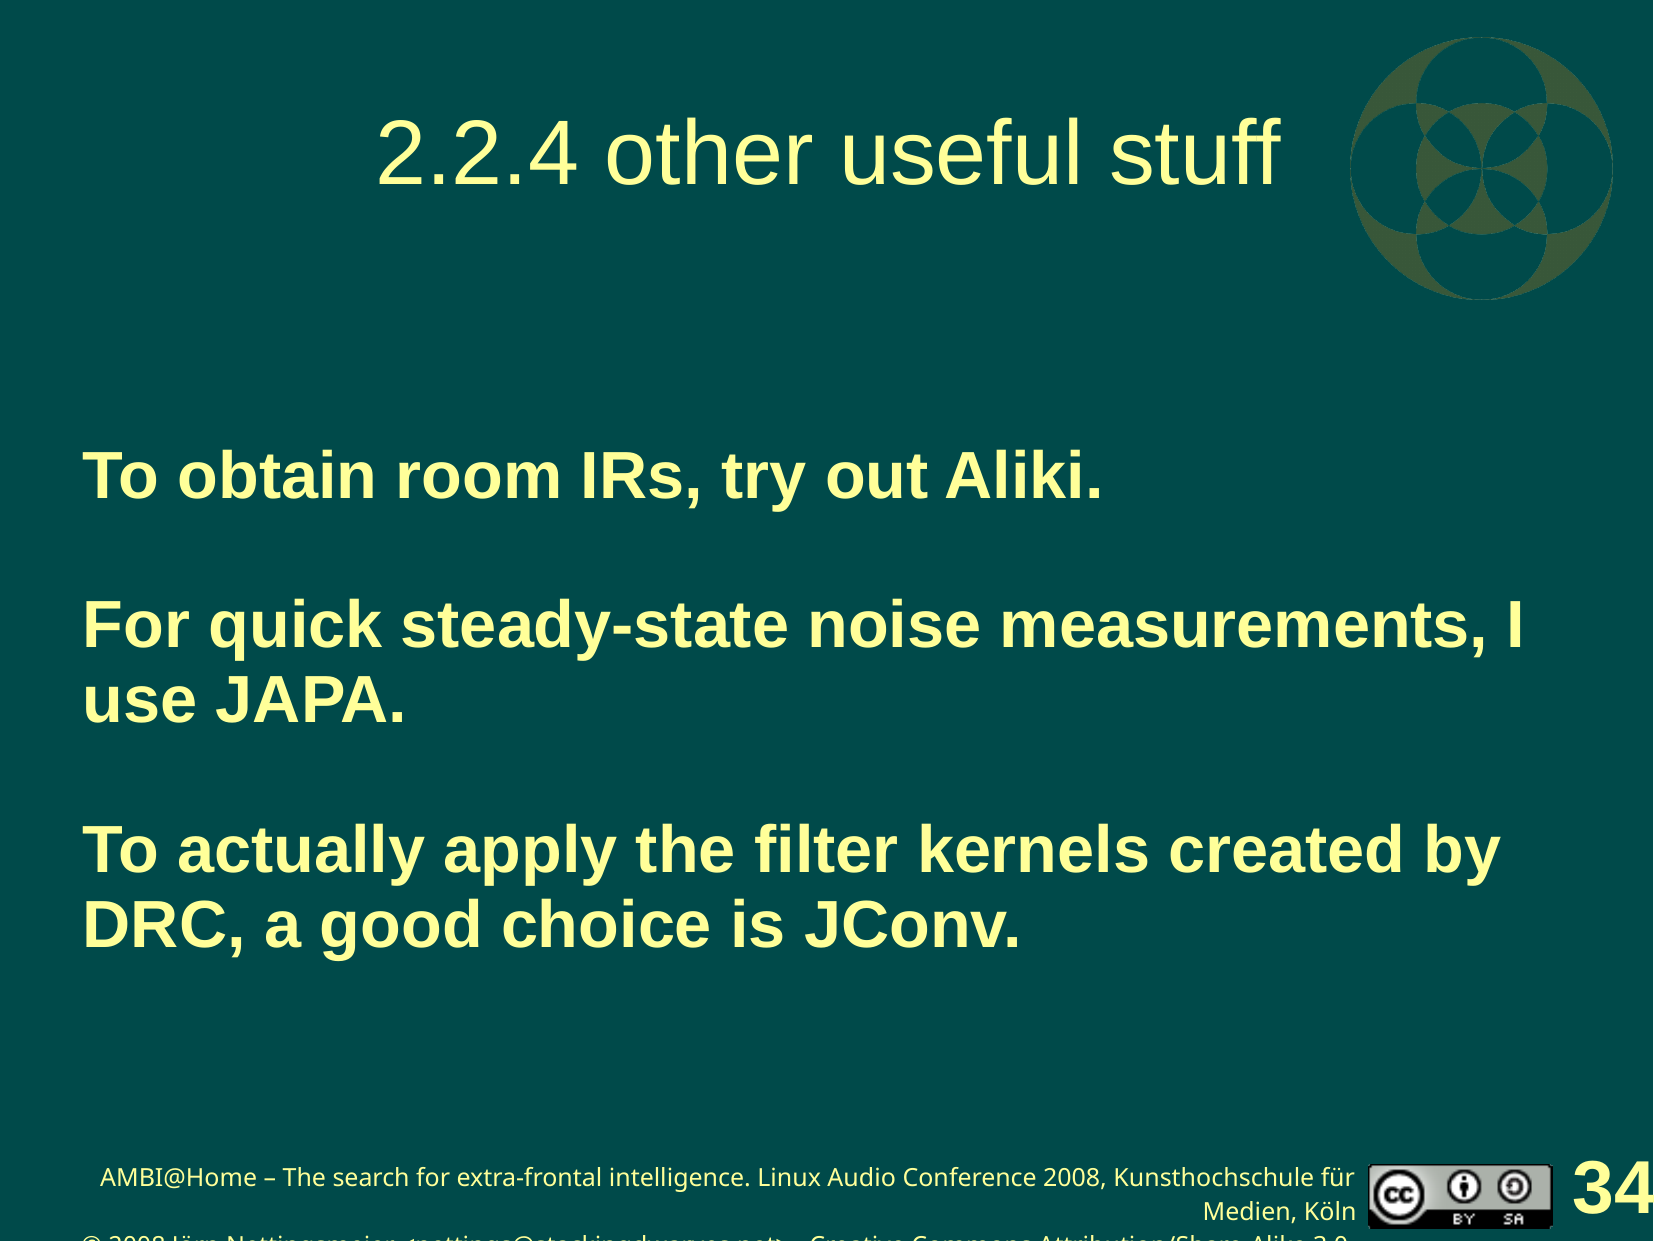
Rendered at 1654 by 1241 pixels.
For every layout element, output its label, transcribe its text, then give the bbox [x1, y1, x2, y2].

picture [1350, 37, 1613, 300]
title 2.2.4 other useful stuff [82, 56, 1576, 250]
picture [1368, 1164, 1553, 1229]
subtitle To obtain room IRs, try out Aliki. For quick steady-state noise measurements, I use JAPA. To actually apply the filter kernels created by DRC, a good choice is JConv. [82, 297, 1571, 1102]
